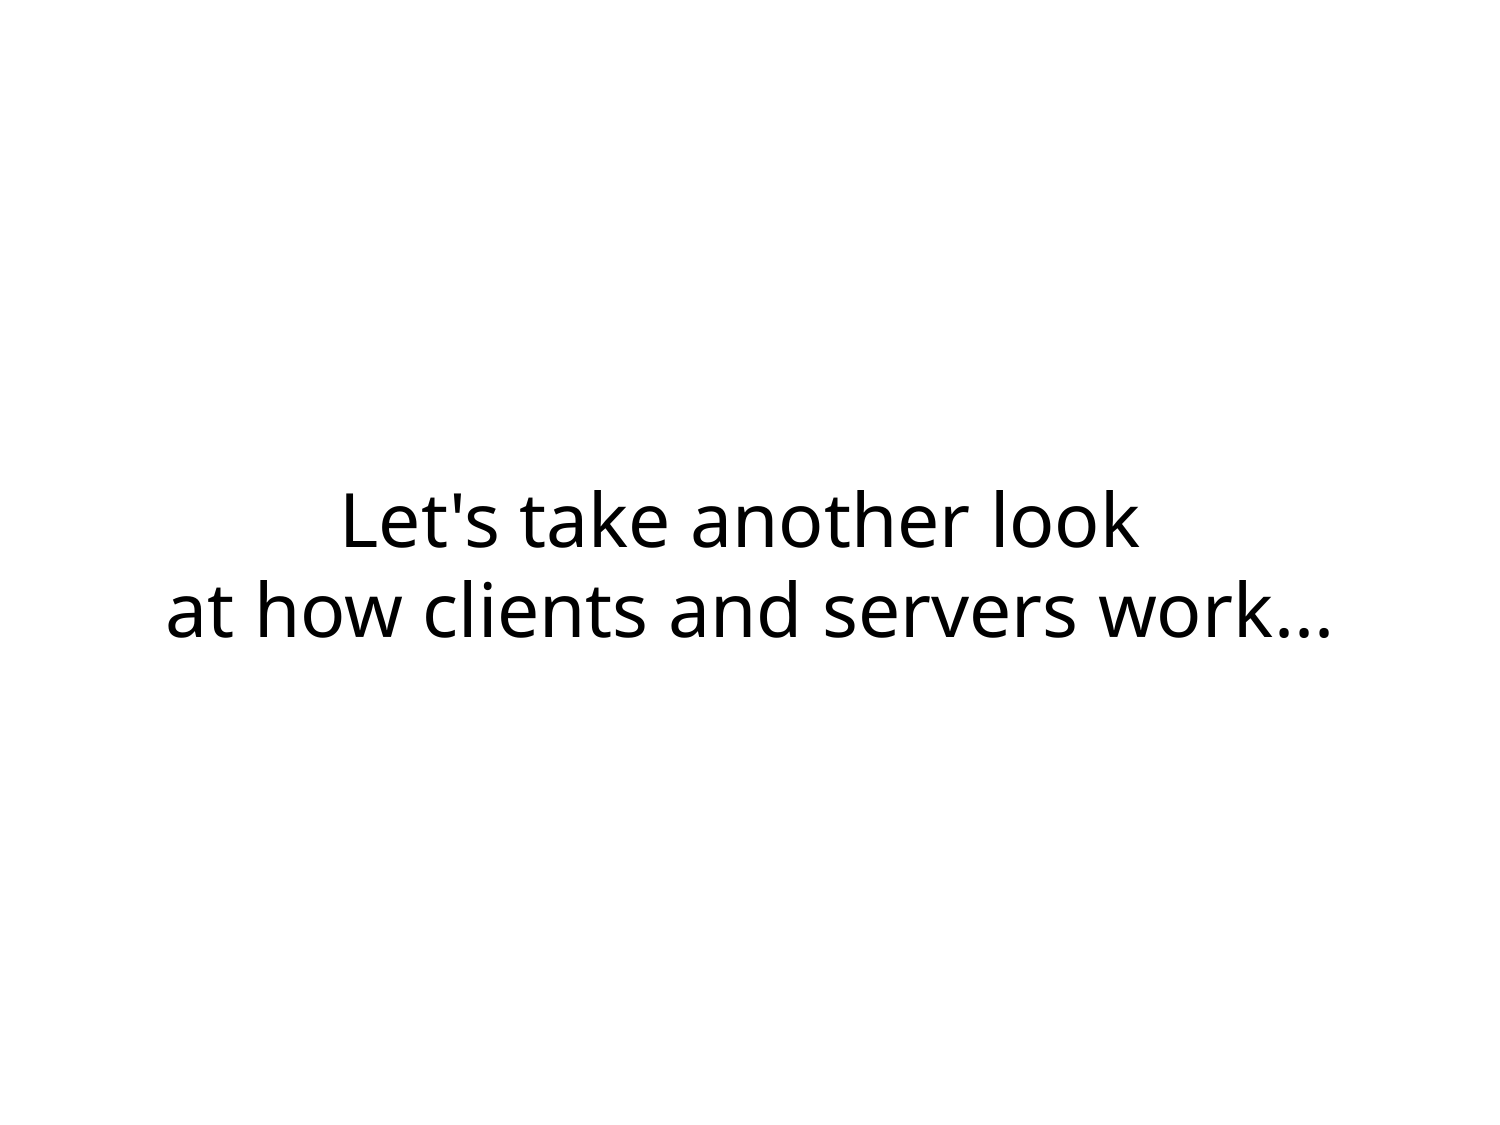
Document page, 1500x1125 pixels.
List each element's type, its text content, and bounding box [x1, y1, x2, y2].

title Let's take another look at how clients and servers work... [51, 470, 1449, 655]
